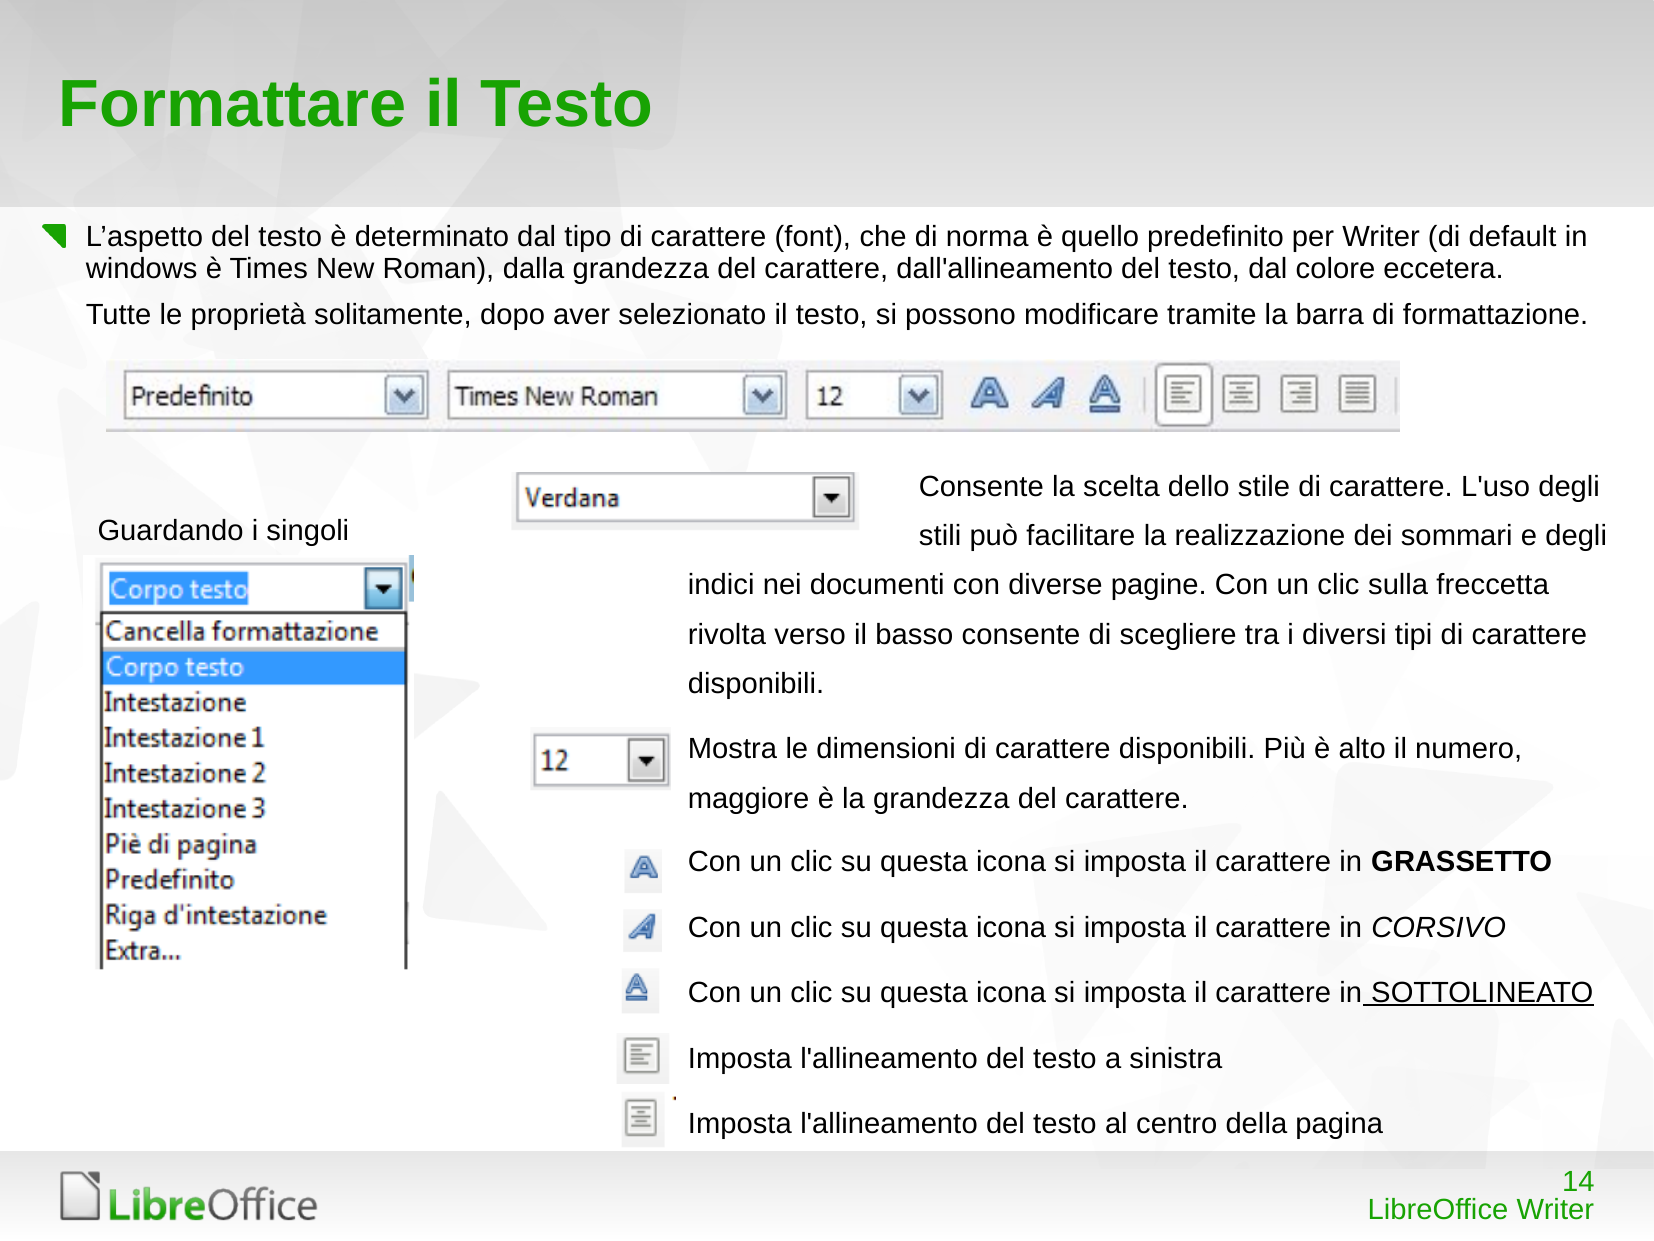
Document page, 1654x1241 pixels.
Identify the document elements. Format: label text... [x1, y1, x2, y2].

picture [609, 1033, 671, 1084]
text_box Guardando i singoli pulsanti... [82, 490, 486, 587]
picture [603, 1086, 676, 1150]
title Formattare il Testo [59, 29, 1595, 178]
text_box Consente la scelta dello stile di carattere. L'uso degli stili può facilitare la realizzazione dei sommari e degli indici nei documenti con diverse pagine. Con un clic sulla freccetta rivolta verso il basso consente di scegliere tra i diversi tipi di carattere disponibili. [673, 446, 1636, 691]
picture [0, 0, 1400, 1016]
text_box Mostra le dimensioni di carattere disponibili. Più è alto il numero, maggiore è la grandezza del carattere. [673, 708, 1560, 808]
picture [915, 548, 1654, 1169]
picture [41, 1152, 337, 1240]
text_box Con un clic su questa icona si imposta il carattere in GRASSETTO Con un clic su questa icona si imposta il carattere in CORSIVO Con un clic su questa icona si imposta il carattere in SOTTOLINEATO Imposta l'allineamento del testo a sinistra Imposta l'allineamento del testo al centro della pagina [673, 837, 1630, 1148]
list L’aspetto del testo è determinato dal tipo di carattere (font), che di norma è quello predefinito per Writer (di default in windows è Times New Roman), dalla grandezza del carattere, dall'allineamento del testo, dal colore eccetera. Tutte le proprietà solitamente, dopo aver selezionato il testo, si possono modificare tramite la barra di formattazione. [42, 219, 1607, 414]
